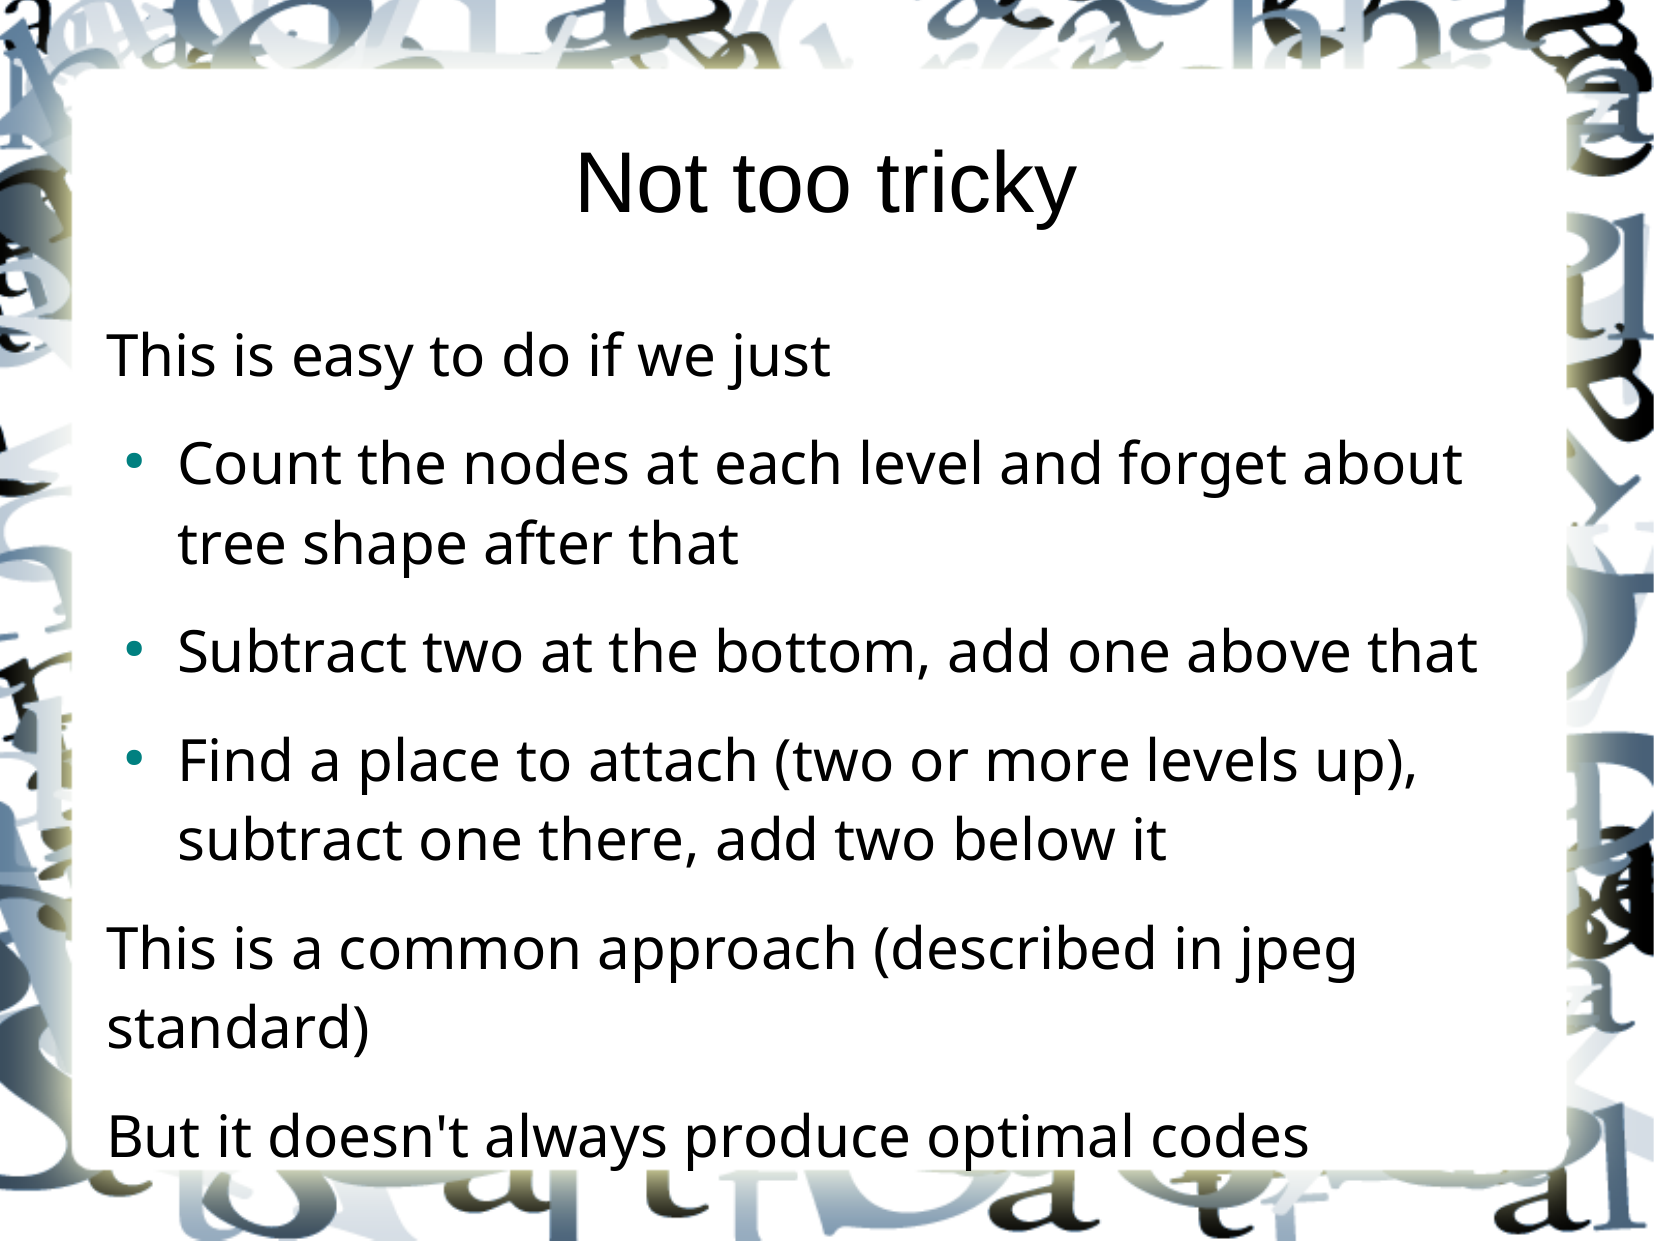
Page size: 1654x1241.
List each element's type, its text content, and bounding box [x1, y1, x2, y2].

list This is easy to do if we just Count the nodes at each level and forget about tree shape after that Subtract two at the bottom, add one above that Find a place to attach (two or more levels up), subtract one there, add two below it This is a common approach (described in jpeg standard) But it doesn't always produce optimal codes [106, 313, 1530, 1081]
picture [0, 0, 1654, 1241]
title Not too tricky [82, 78, 1571, 287]
